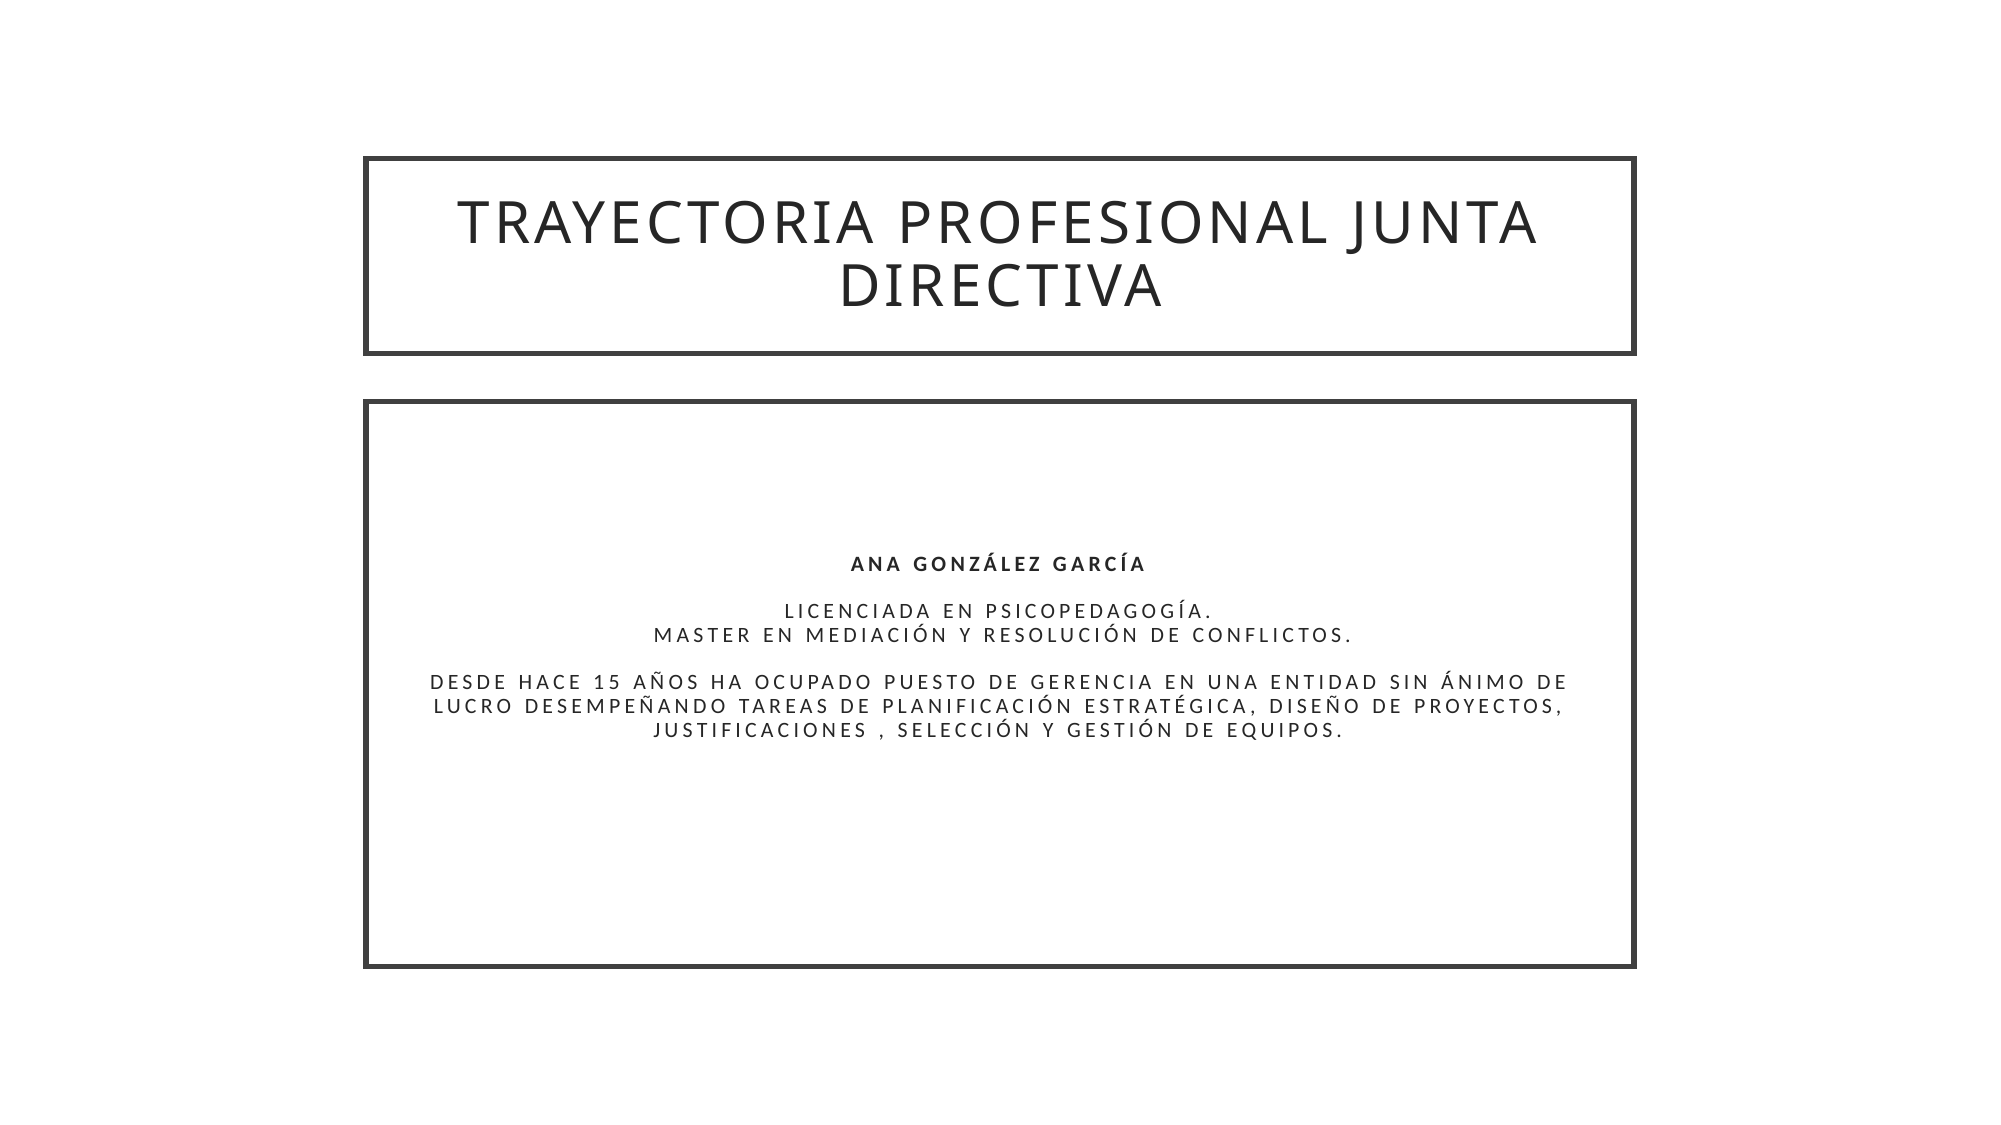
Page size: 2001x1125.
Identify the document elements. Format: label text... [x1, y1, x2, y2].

title Ana González García Licenciada en Psicopedagogía. Master en Mediación y resolución de conflictos. Desde hace 15 años ha ocupado puesto de gerencia en una entidad sin ánimo de lucro desempeñando tareas de planificación estratégica, diseño de proyectos, justificaciones , selección y gestión de equipos. [366, 401, 1634, 967]
title Trayectoria profesional junta directiva [366, 158, 1634, 354]
